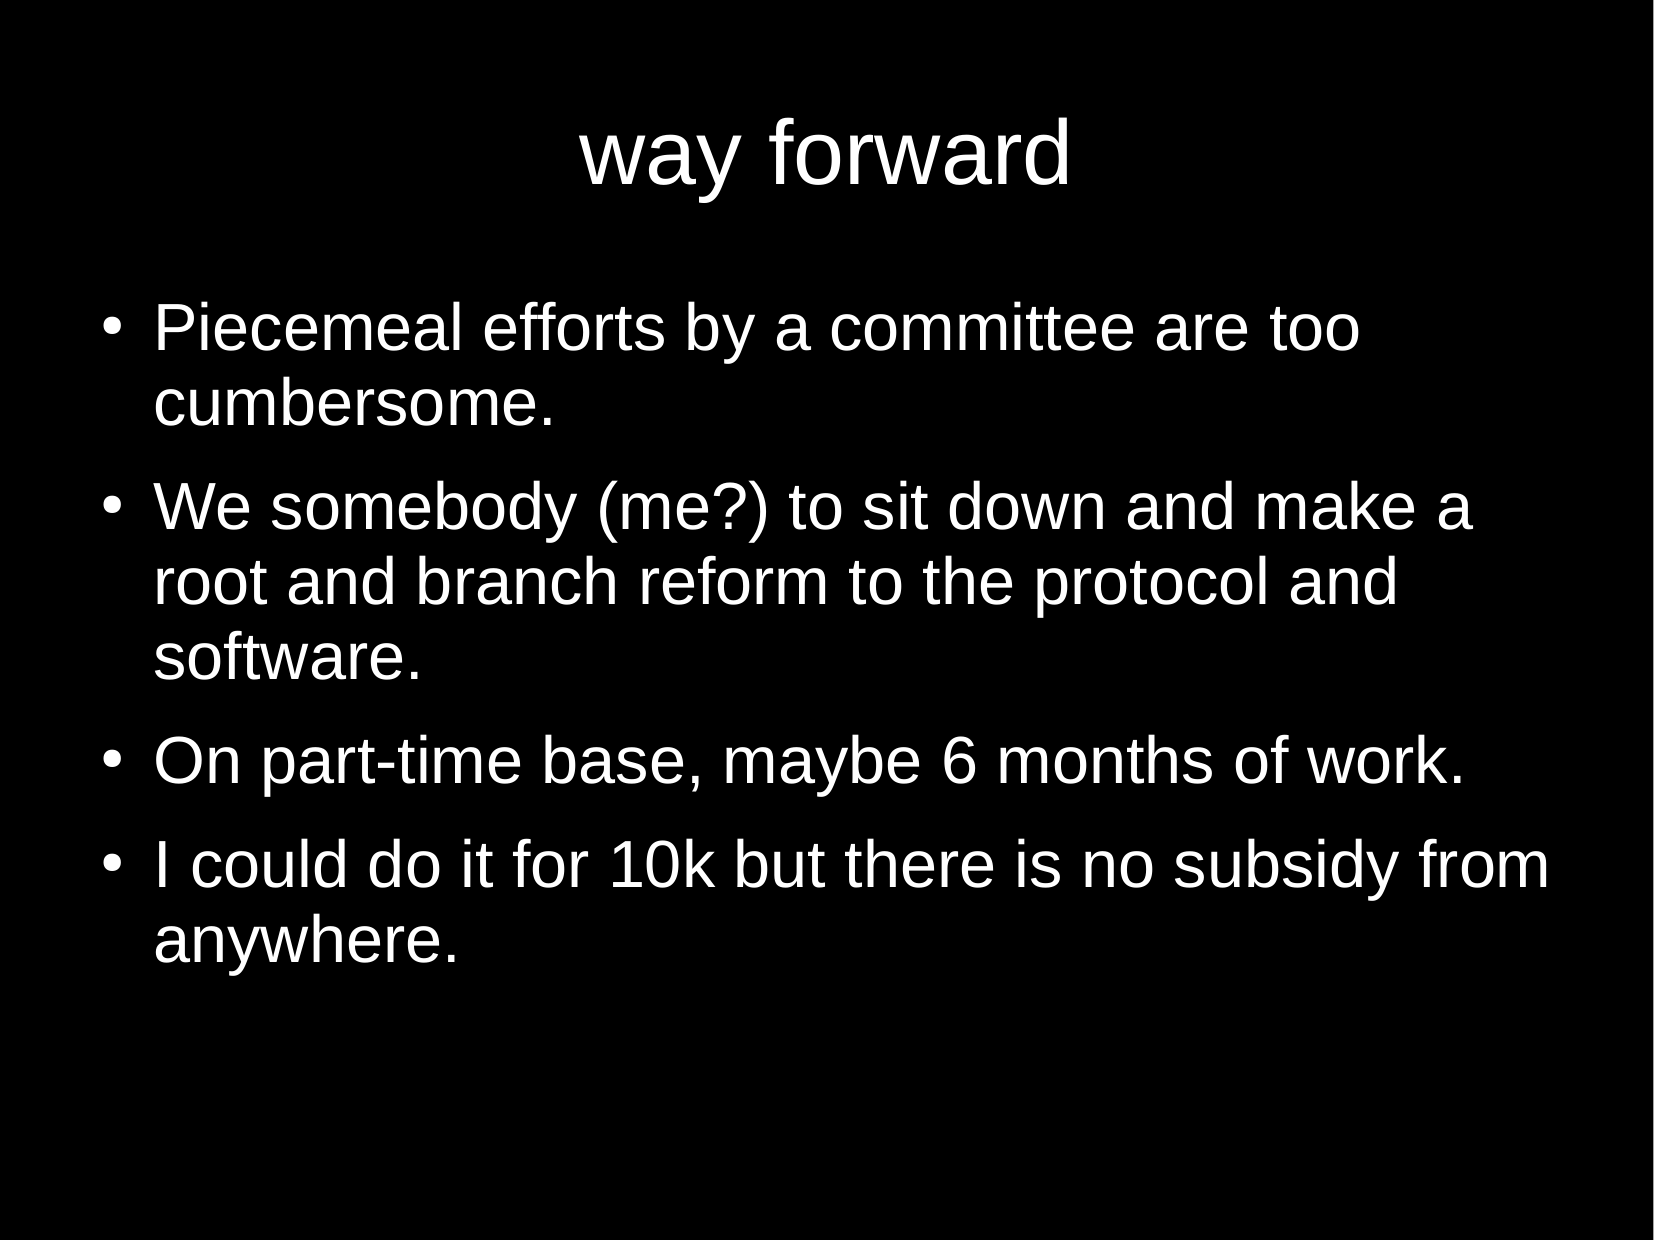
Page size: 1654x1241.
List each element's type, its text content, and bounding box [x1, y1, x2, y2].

list Piecemeal efforts by a committee are too cumbersome. We somebody (me?) to sit down and make a root and branch reform to the protocol and software. On part-time base, maybe 6 months of work. I could do it for 10k but there is no subsidy from anywhere. [82, 290, 1571, 1010]
title way forward [82, 49, 1571, 257]
